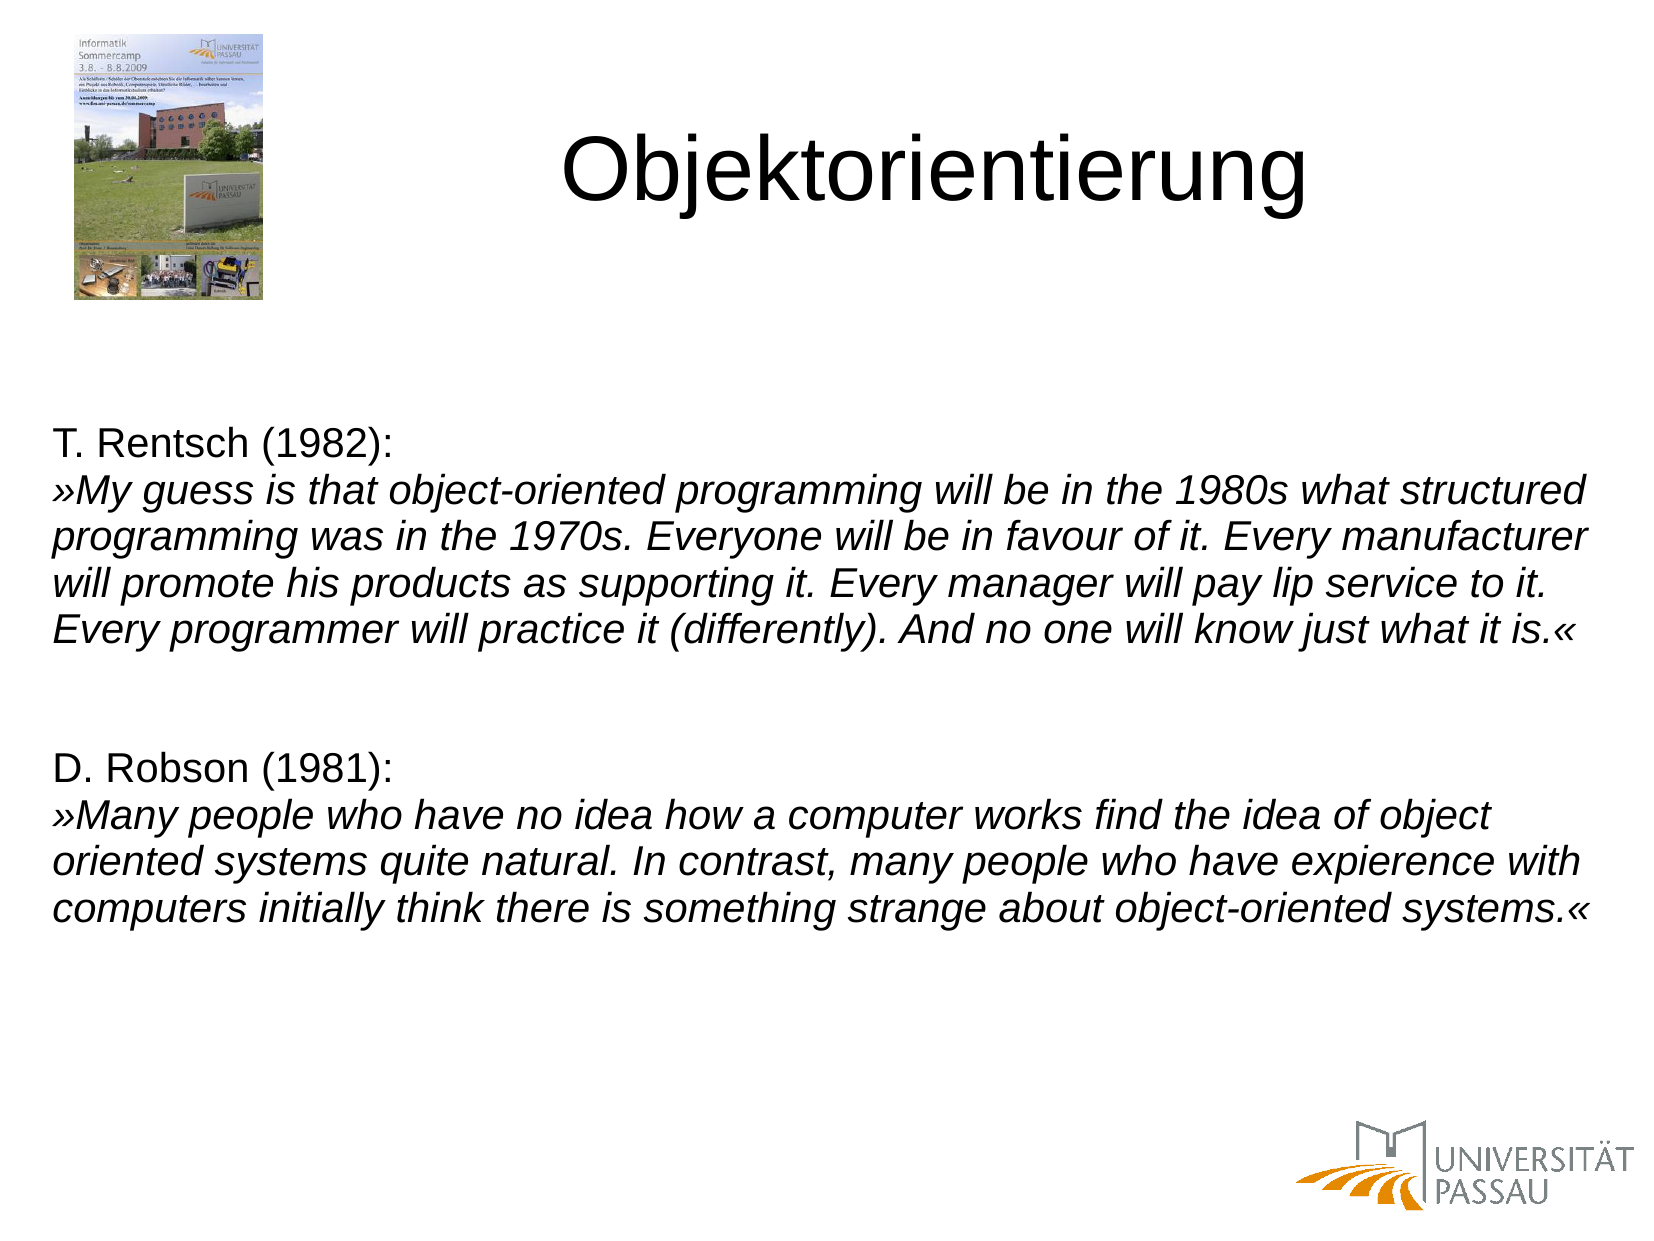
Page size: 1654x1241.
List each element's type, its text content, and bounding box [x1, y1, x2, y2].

picture [1295, 1120, 1634, 1211]
picture [74, 34, 263, 300]
title Objektorientierung [300, 37, 1571, 301]
text_box T. Rentsch (1982): »My guess is that object-oriented programming will be in the 1980s what structured programming was in the 1970s. Everyone will be in favour of it. Every manufacturer will promote his products as supporting it. Every manager will pay lip service to it. Every programmer will practice it (differently). And no one will know just what it is.« D. Robson (1981): »Many people who have no idea how a computer works find the idea of object oriented systems quite natural. In contrast, many people who have expierence with computers initially think there is something strange about object-oriented systems.« [37, 412, 1328, 1003]
